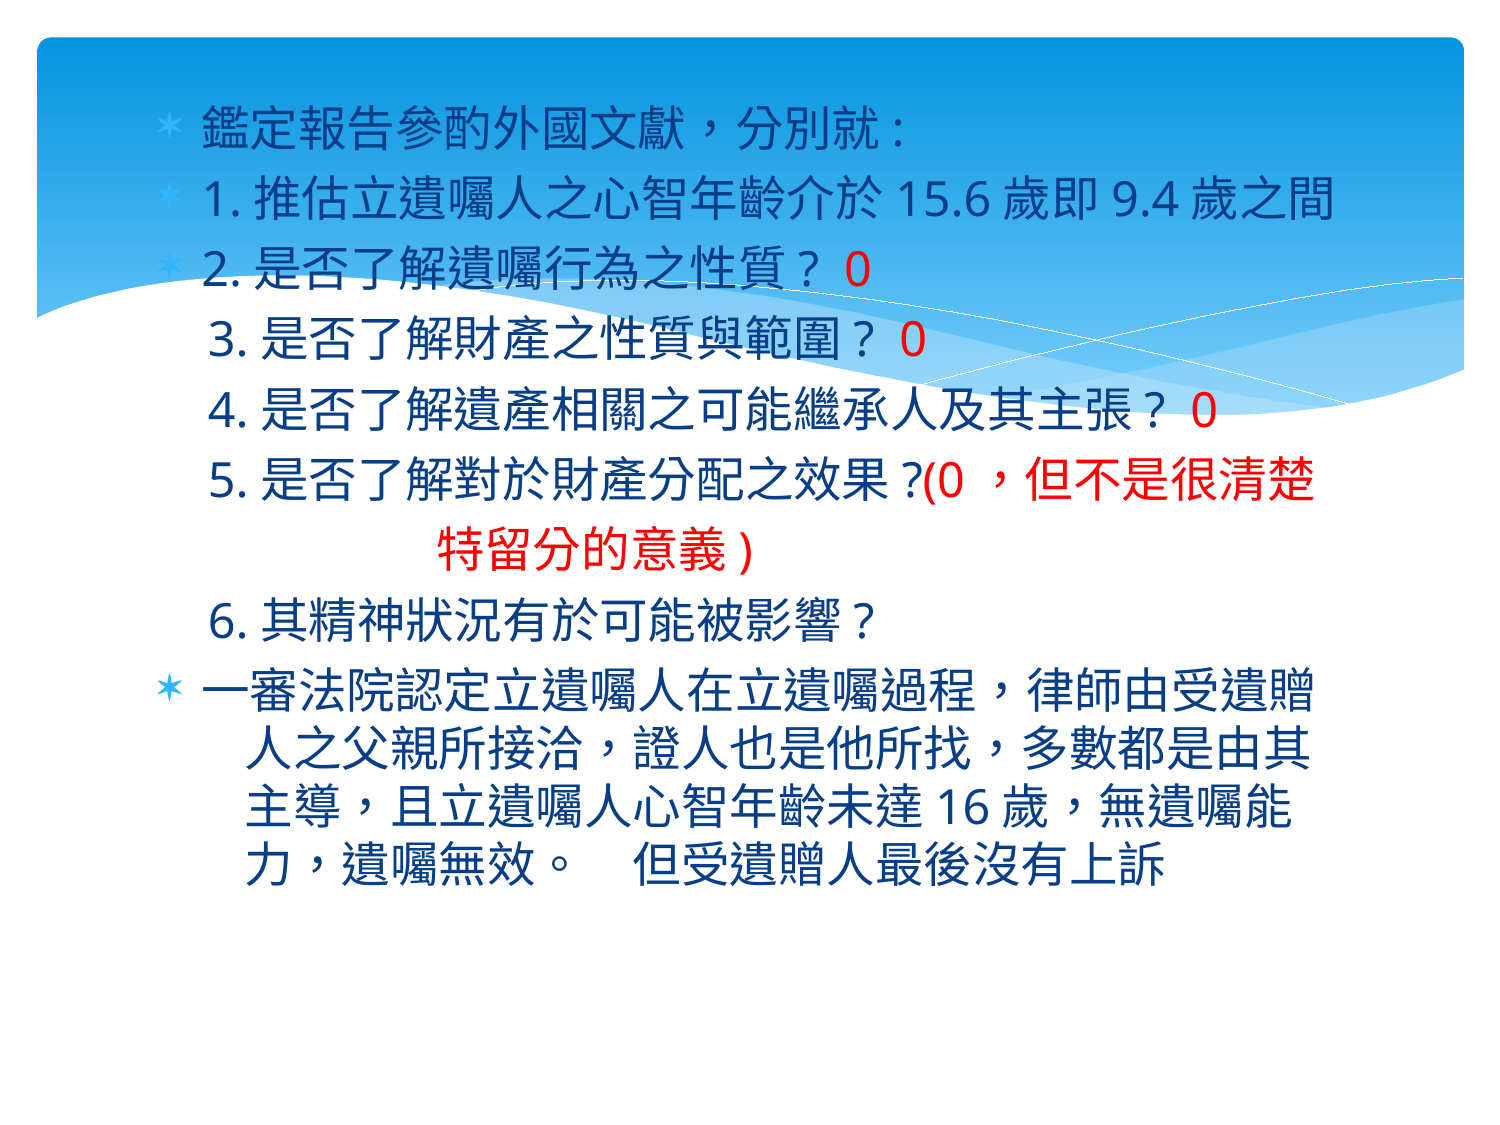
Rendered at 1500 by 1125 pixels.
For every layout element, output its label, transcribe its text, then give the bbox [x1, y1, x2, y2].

list 鑑定報告參酌外國文獻，分別就: 1.推估立遺囑人之心智年齡介於15.6歲即9.4歲之間 2.是否了解遺囑行為之性質? 0 3.是否了解財產之性質與範圍? 0 4.是否了解遺產相關之可能繼承人及其主張? 0 5.是否了解對於財產分配之效果?(0，但不是很清楚 特留分的意義) 6.其精神狀況有於可能被影響? 一審法院認定立遺囑人在立遺囑過程，律師由受遺贈人之父親所接洽，證人也是他所找，多數都是由其主導，且立遺囑人心智年齡未達16歲，無遺囑能力，遺囑無效。 但受遺贈人最後沒有上訴 [142, 90, 1359, 1005]
